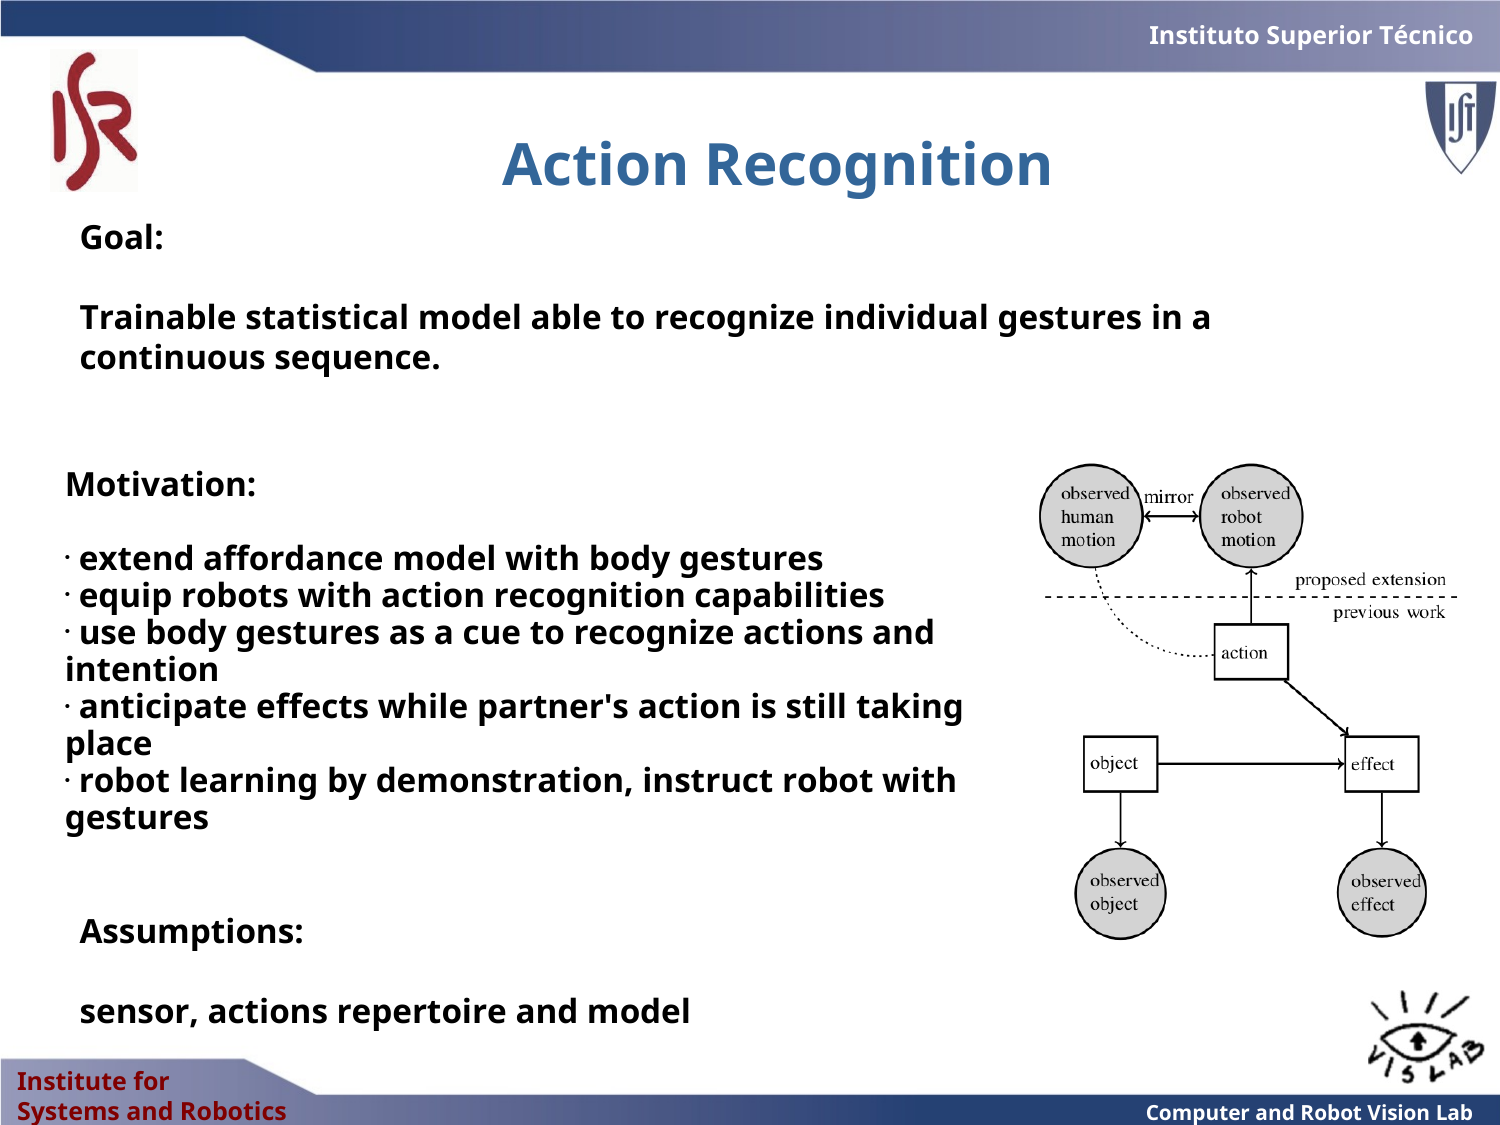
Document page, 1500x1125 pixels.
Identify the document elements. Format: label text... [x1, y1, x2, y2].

text_box Assumptions: sensor, actions repertoire and model [64, 902, 1348, 1038]
text_box Action Recognition [227, 104, 1329, 221]
text_box Motivation: extend affordance model with body gestures equip robots with action recognition capabilities use body gestures as a cue to recognize actions and intention anticipate effects while partner's action is still taking place robot learning by demonstration, instruct robot with gestures [64, 388, 1022, 902]
text_box Goal: Trainable statistical model able to recognize individual gestures in a continuous sequence. [64, 208, 1321, 456]
picture [0, 0, 1500, 1125]
